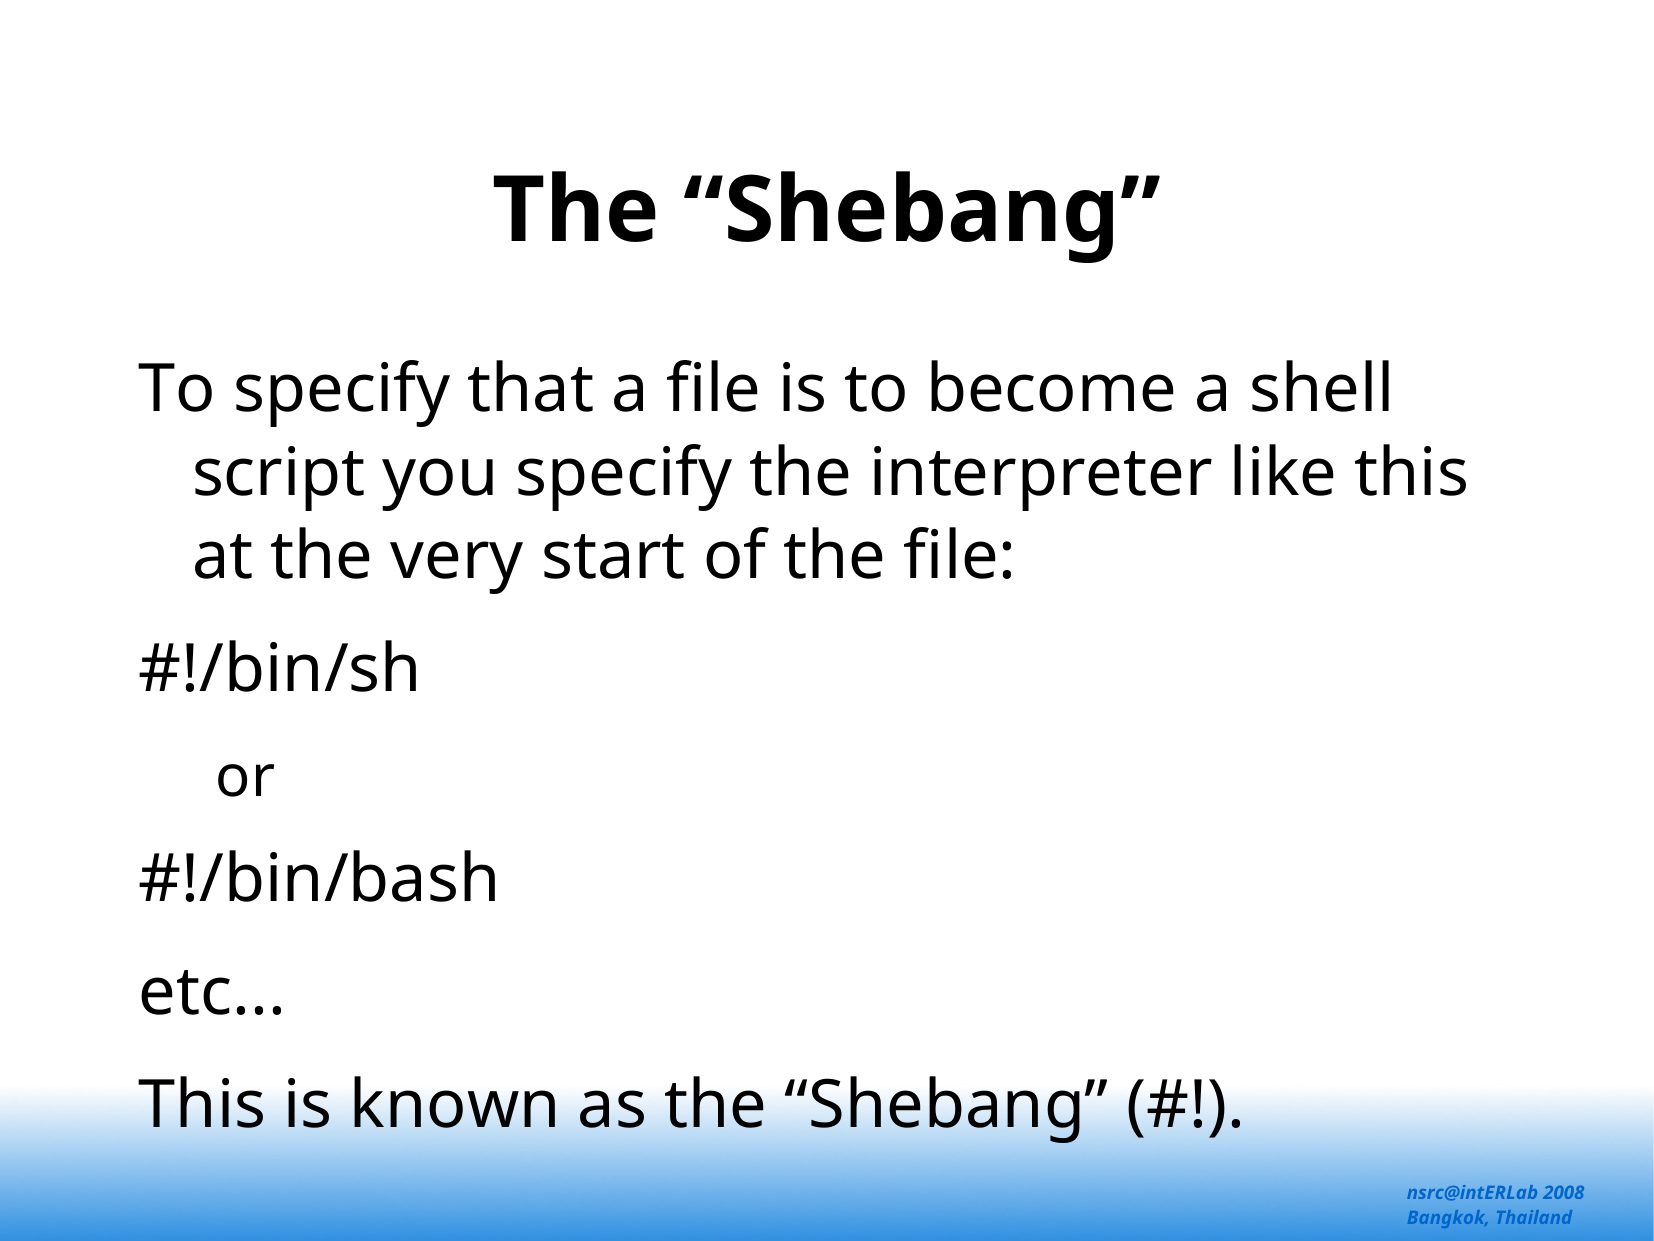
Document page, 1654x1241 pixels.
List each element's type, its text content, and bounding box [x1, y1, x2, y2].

title The “Shebang” [121, 102, 1534, 310]
list To specify that a file is to become a shell script you specify the interpreter like this at the very start of the file: #!/bin/sh or #!/bin/bash etc... This is known as the “Shebang” (#!). [121, 344, 1534, 1127]
picture [0, 1083, 1654, 1241]
